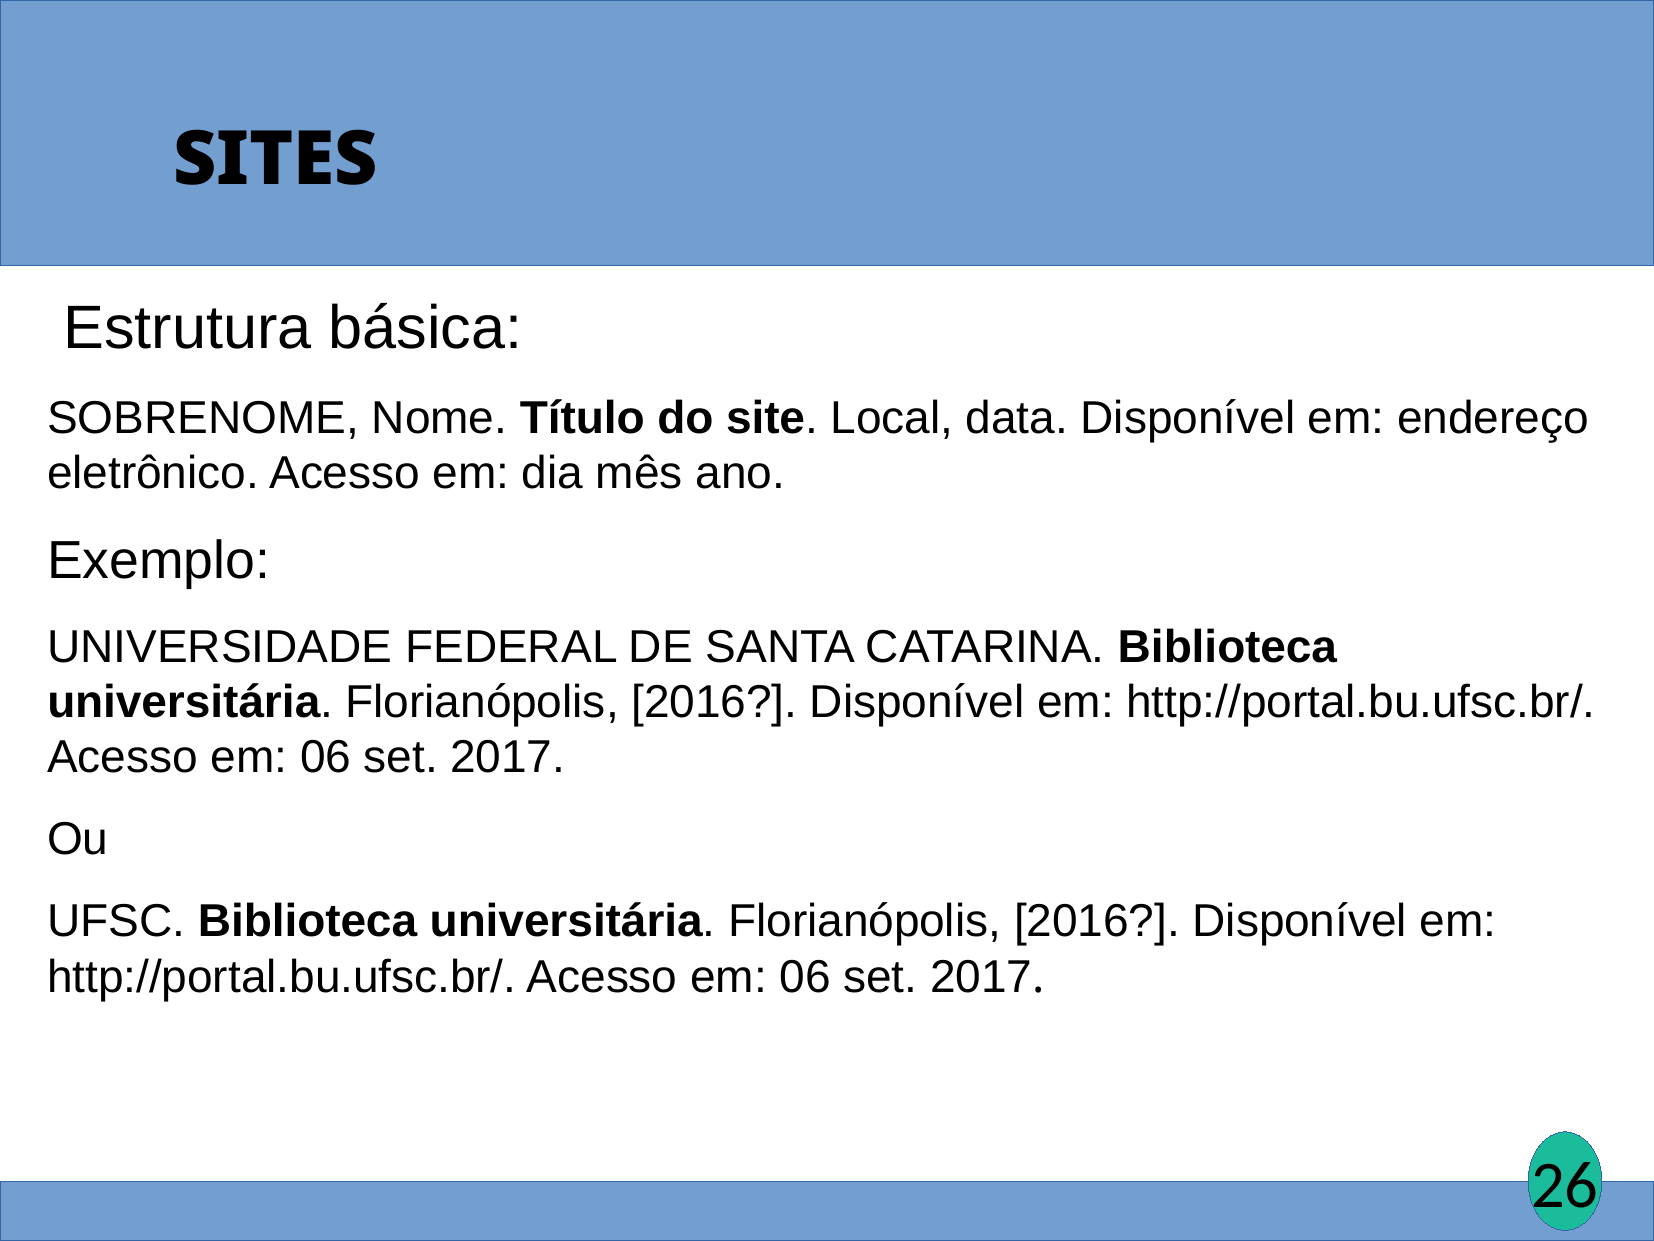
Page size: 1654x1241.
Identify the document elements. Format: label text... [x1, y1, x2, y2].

title SITES [134, 51, 1623, 259]
list Estrutura básica: SOBRENOME, Nome. Título do site. Local, data. Disponível em: endereço eletrônico. Acesso em: dia mês ano. Exemplo: UNIVERSIDADE FEDERAL DE SANTA CATARINA. Biblioteca universitária. Florianópolis, [2016?]. Disponível em: http://portal.bu.ufsc.br/. Acesso em: 06 set. 2017. Ou UFSC. Biblioteca universitária. Florianópolis, [2016?]. Disponível em: http://portal.bu.ufsc.br/. Acesso em: 06 set. 2017. [47, 286, 1619, 1007]
